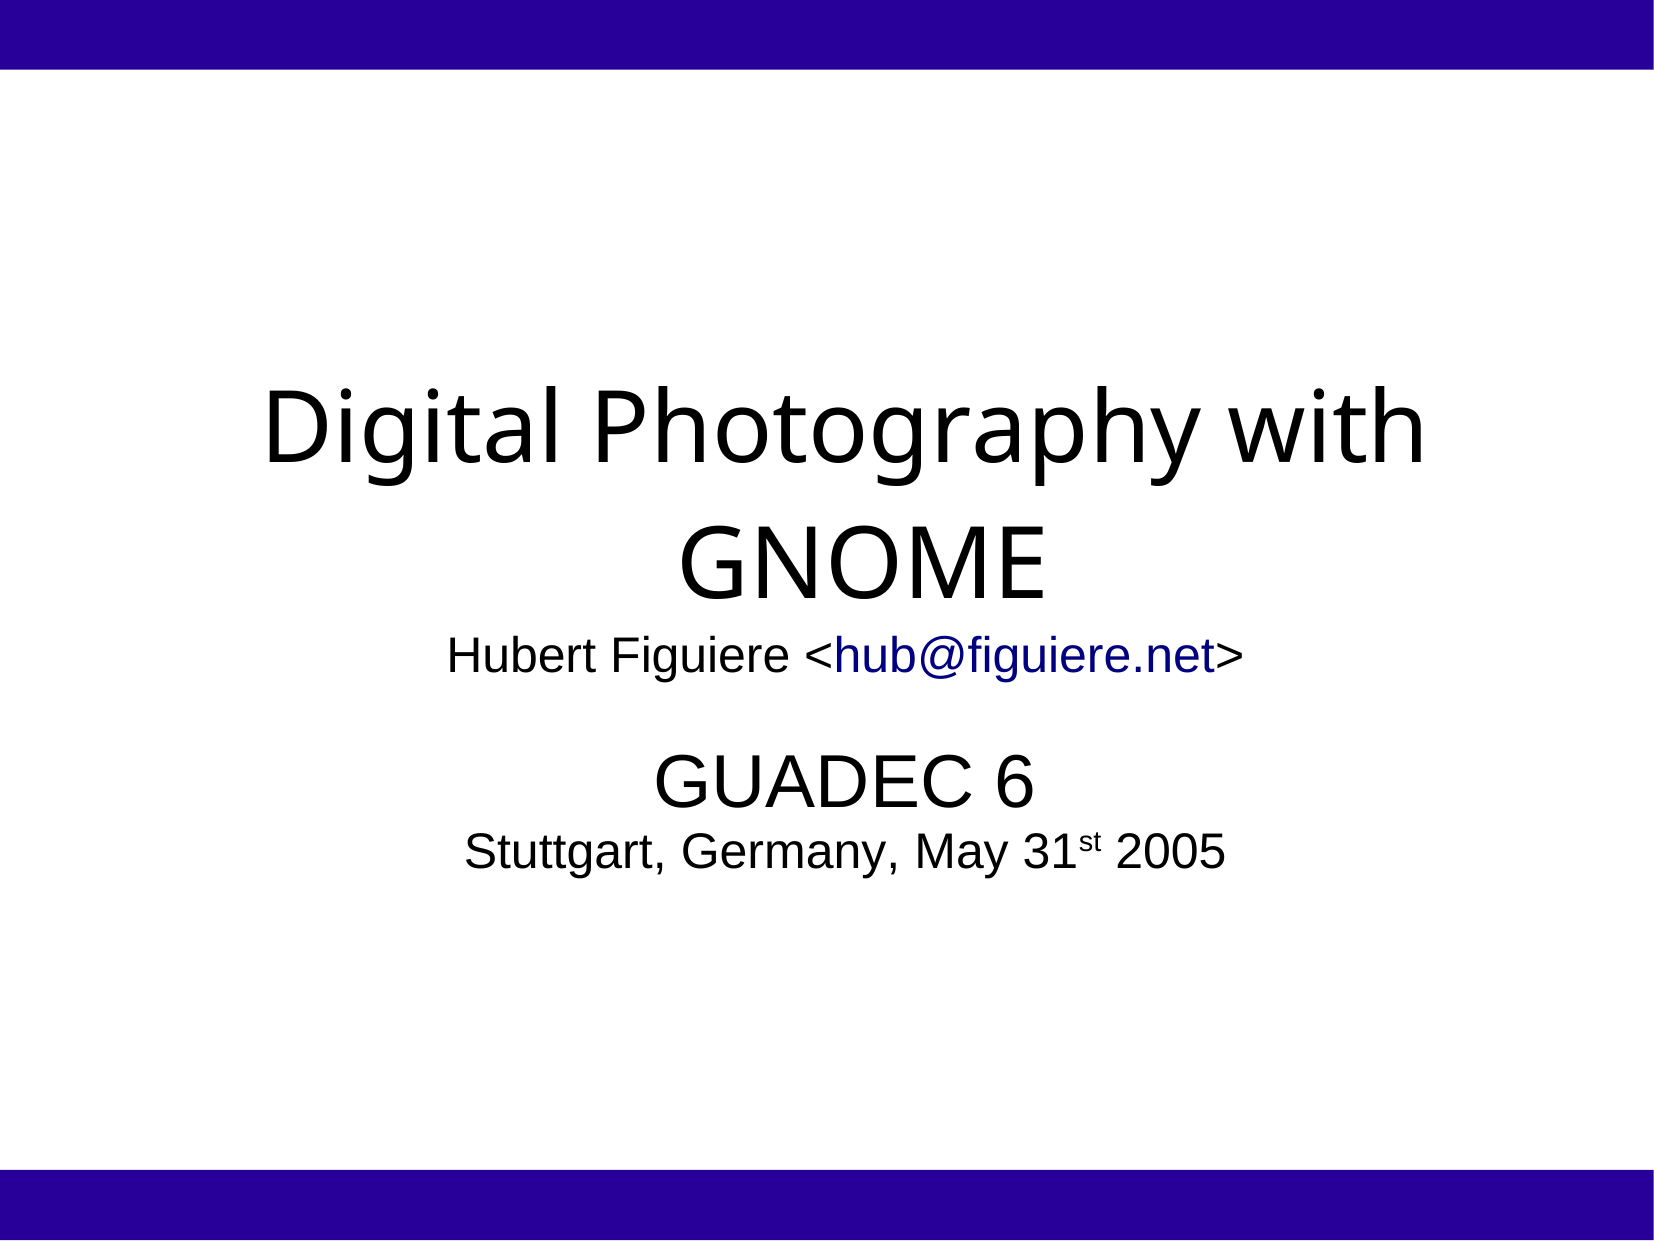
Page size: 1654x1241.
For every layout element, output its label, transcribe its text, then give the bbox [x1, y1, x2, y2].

subtitle Digital Photography with GNOME Hubert Figuiere <hub@figuiere.net> GUADEC 6 Stuttgart, Germany, May 31st 2005 [121, 108, 1534, 1127]
